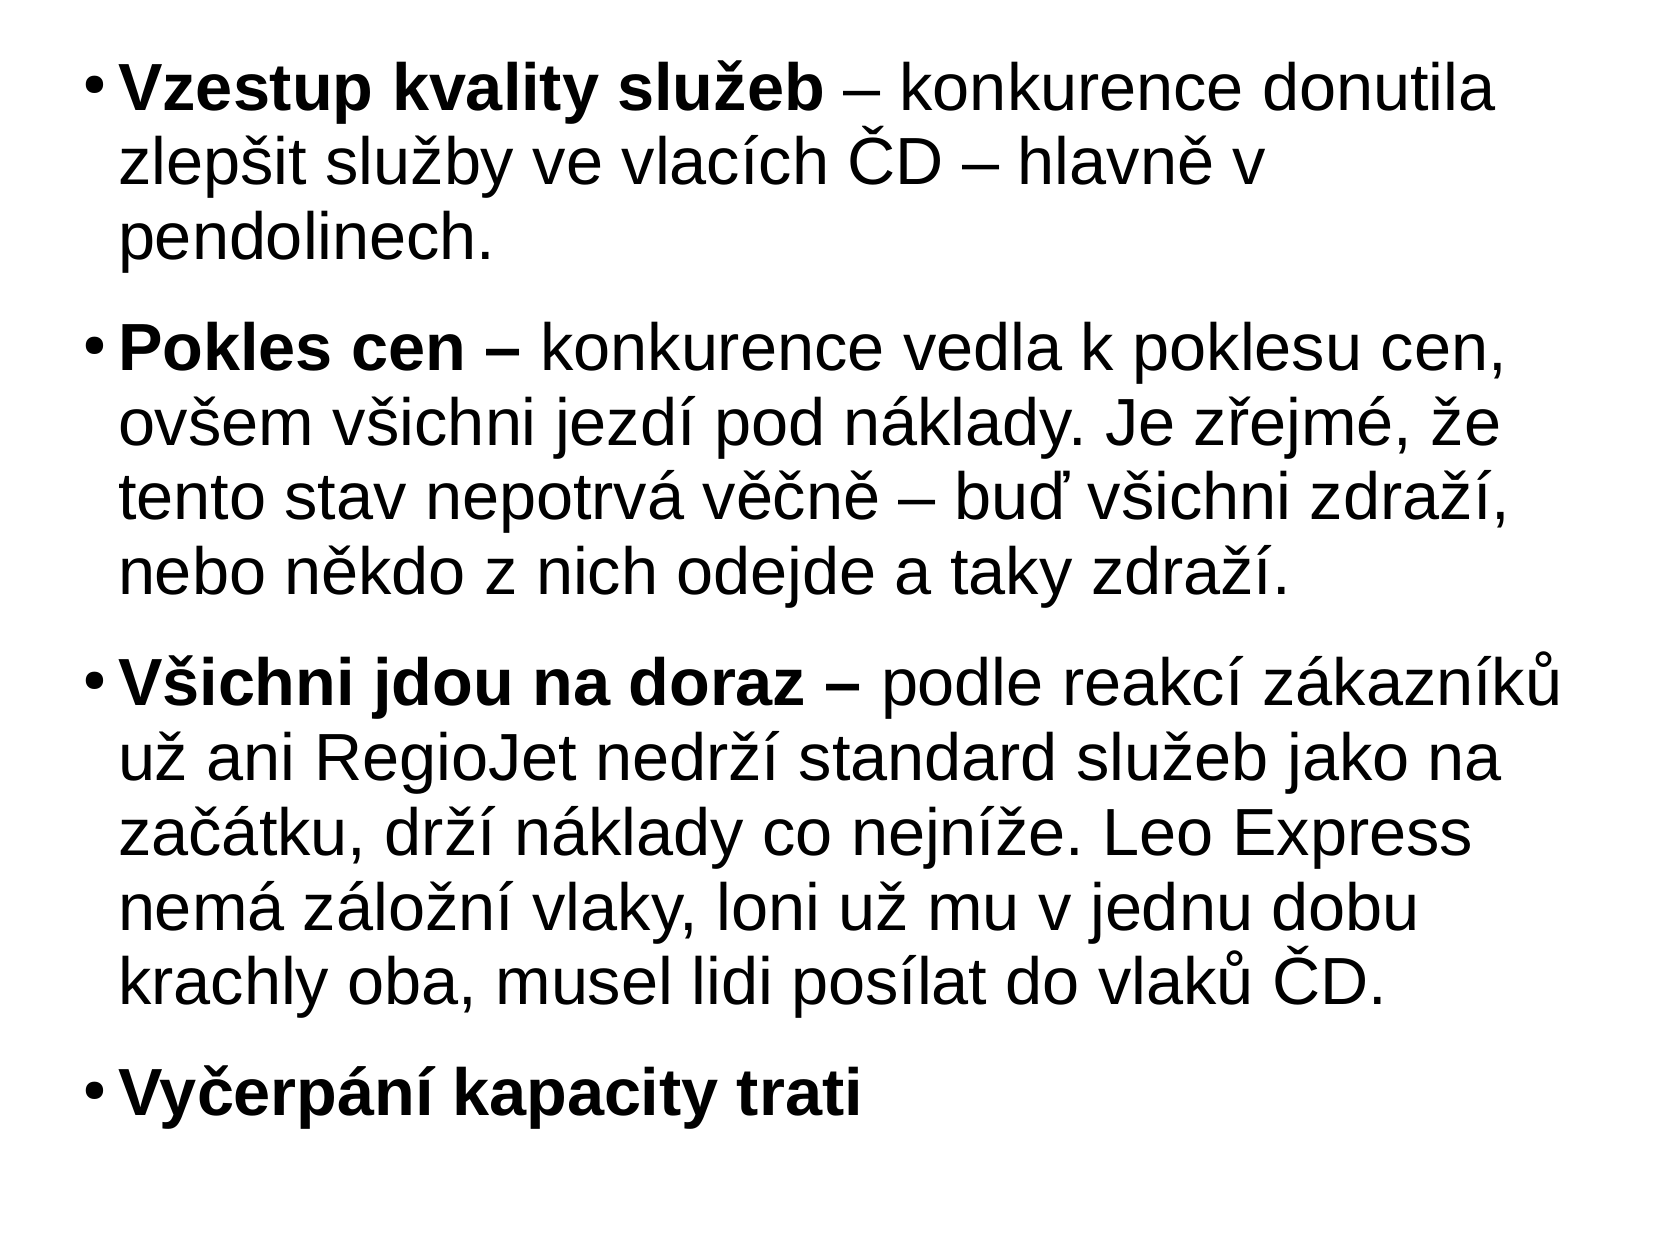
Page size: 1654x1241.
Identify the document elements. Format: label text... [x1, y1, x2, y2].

subtitle Vzestup kvality služeb – konkurence donutila zlepšit služby ve vlacích ČD – hlavně v pendolinech. Pokles cen – konkurence vedla k poklesu cen, ovšem všichni jezdí pod náklady. Je zřejmé, že tento stav nepotrvá věčně – buď všichni zdraží, nebo někdo z nich odejde a taky zdraží. Všichni jdou na doraz – podle reakcí zákazníků už ani RegioJet nedrží standard služeb jako na začátku, drží náklady co nejníže. Leo Express nemá záložní vlaky, loni už mu v jednu dobu krachly oba, musel lidi posílat do vlaků ČD. Vyčerpání kapacity trati [82, 49, 1571, 1131]
